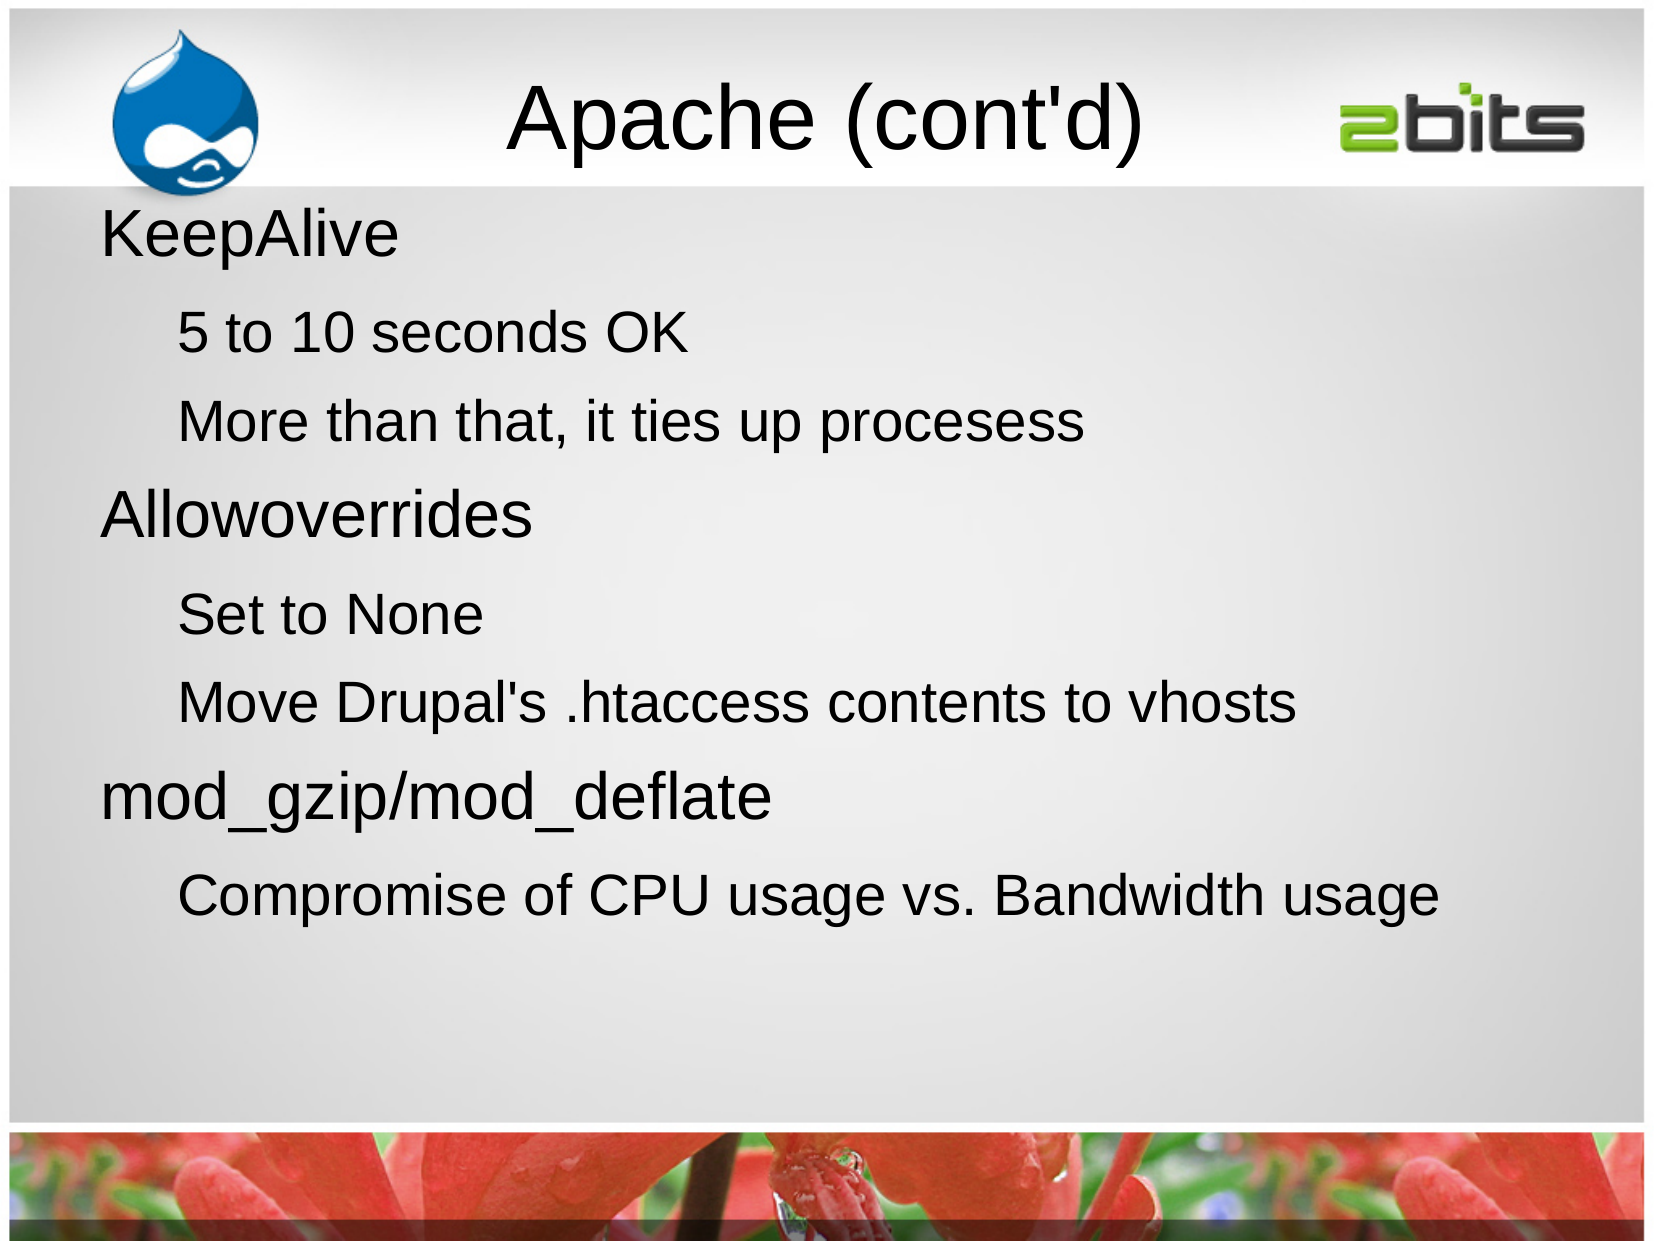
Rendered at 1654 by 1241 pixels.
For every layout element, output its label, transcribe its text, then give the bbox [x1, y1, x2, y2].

picture [0, 0, 1654, 1241]
title Apache (cont'd) [82, 21, 1571, 195]
list KeepAlive 5 to 10 seconds OK More than that, it ties up procesess Allowoverrides Set to None Move Drupal's .htaccess contents to vhosts mod_gzip/mod_deflate Compromise of CPU usage vs. Bandwidth usage [82, 195, 1571, 1110]
